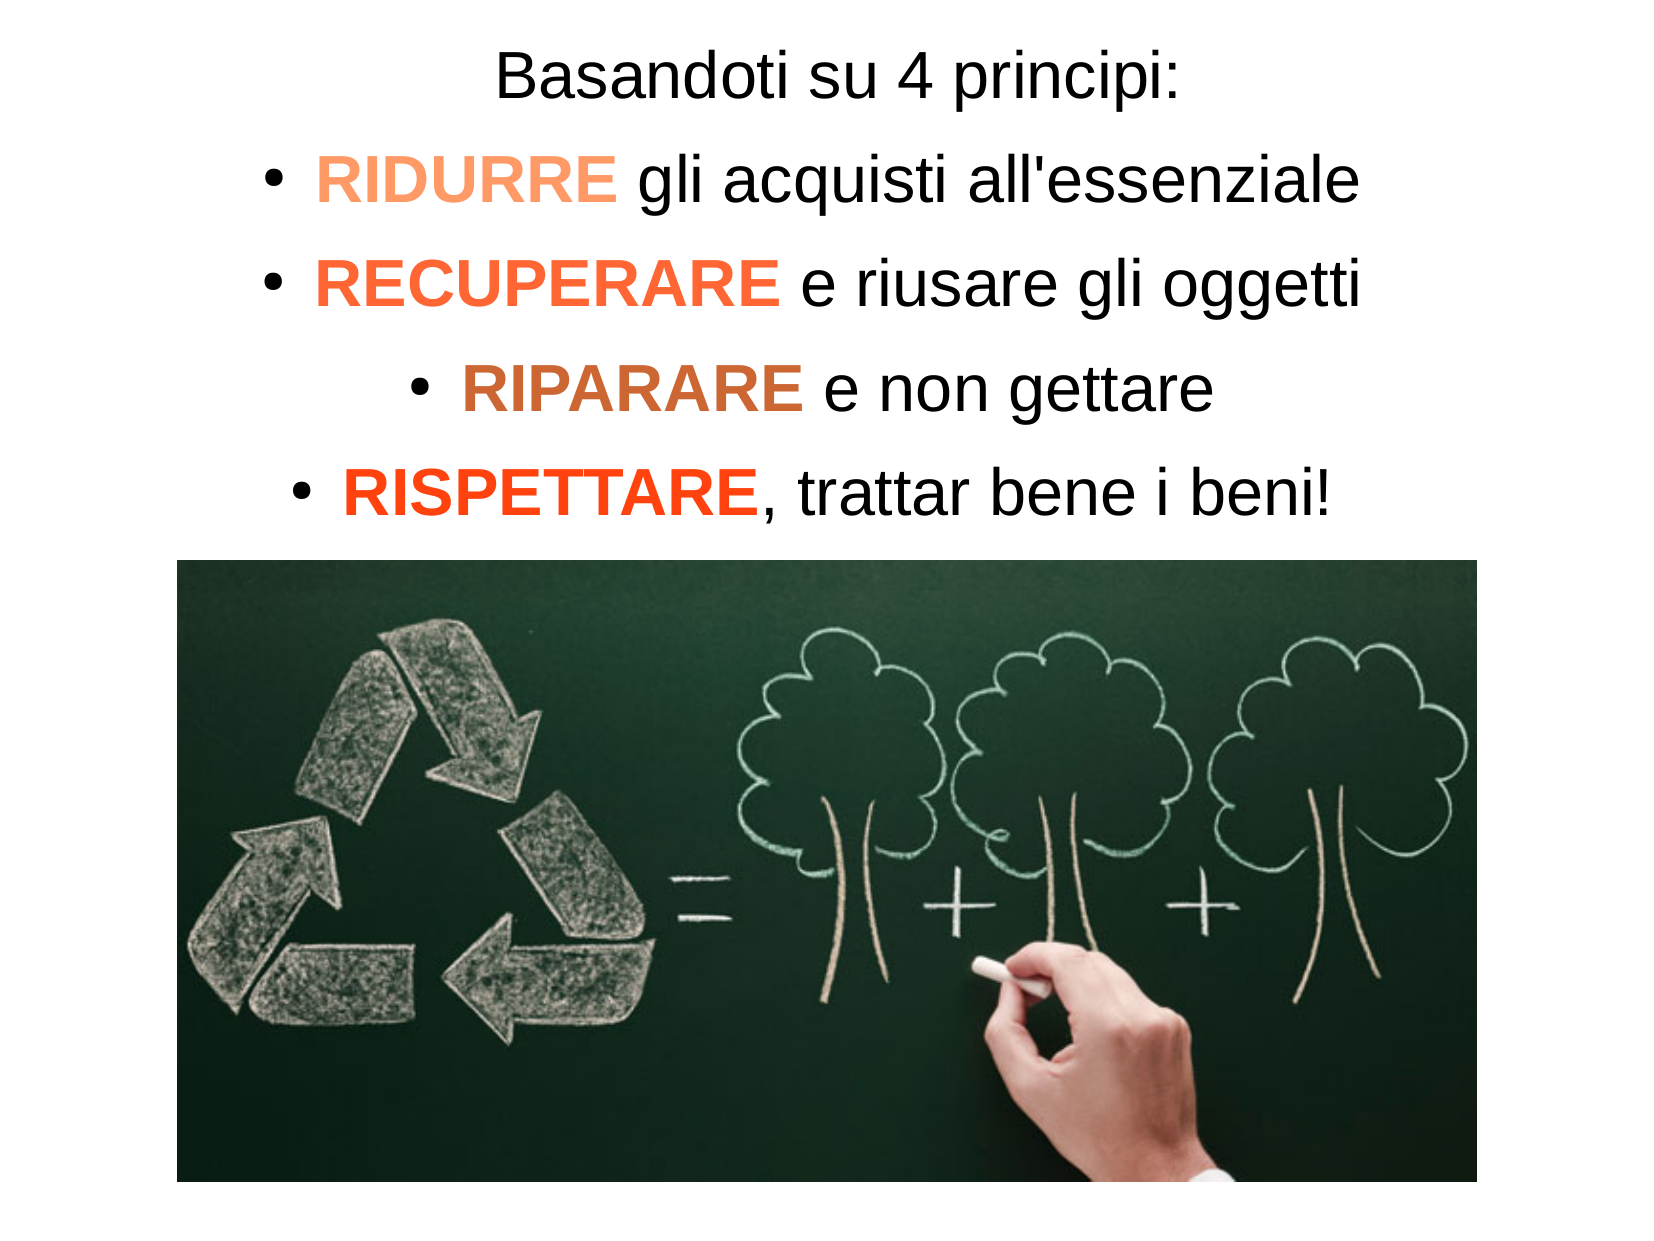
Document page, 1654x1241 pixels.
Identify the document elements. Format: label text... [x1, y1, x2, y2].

list Basandoti su 4 principi: RIDURRE gli acquisti all'essenziale RECUPERARE e riusare gli oggetti RIPARARE e non gettare RISPETTARE, trattar bene i beni! [59, 37, 1548, 857]
picture [177, 560, 1477, 1182]
